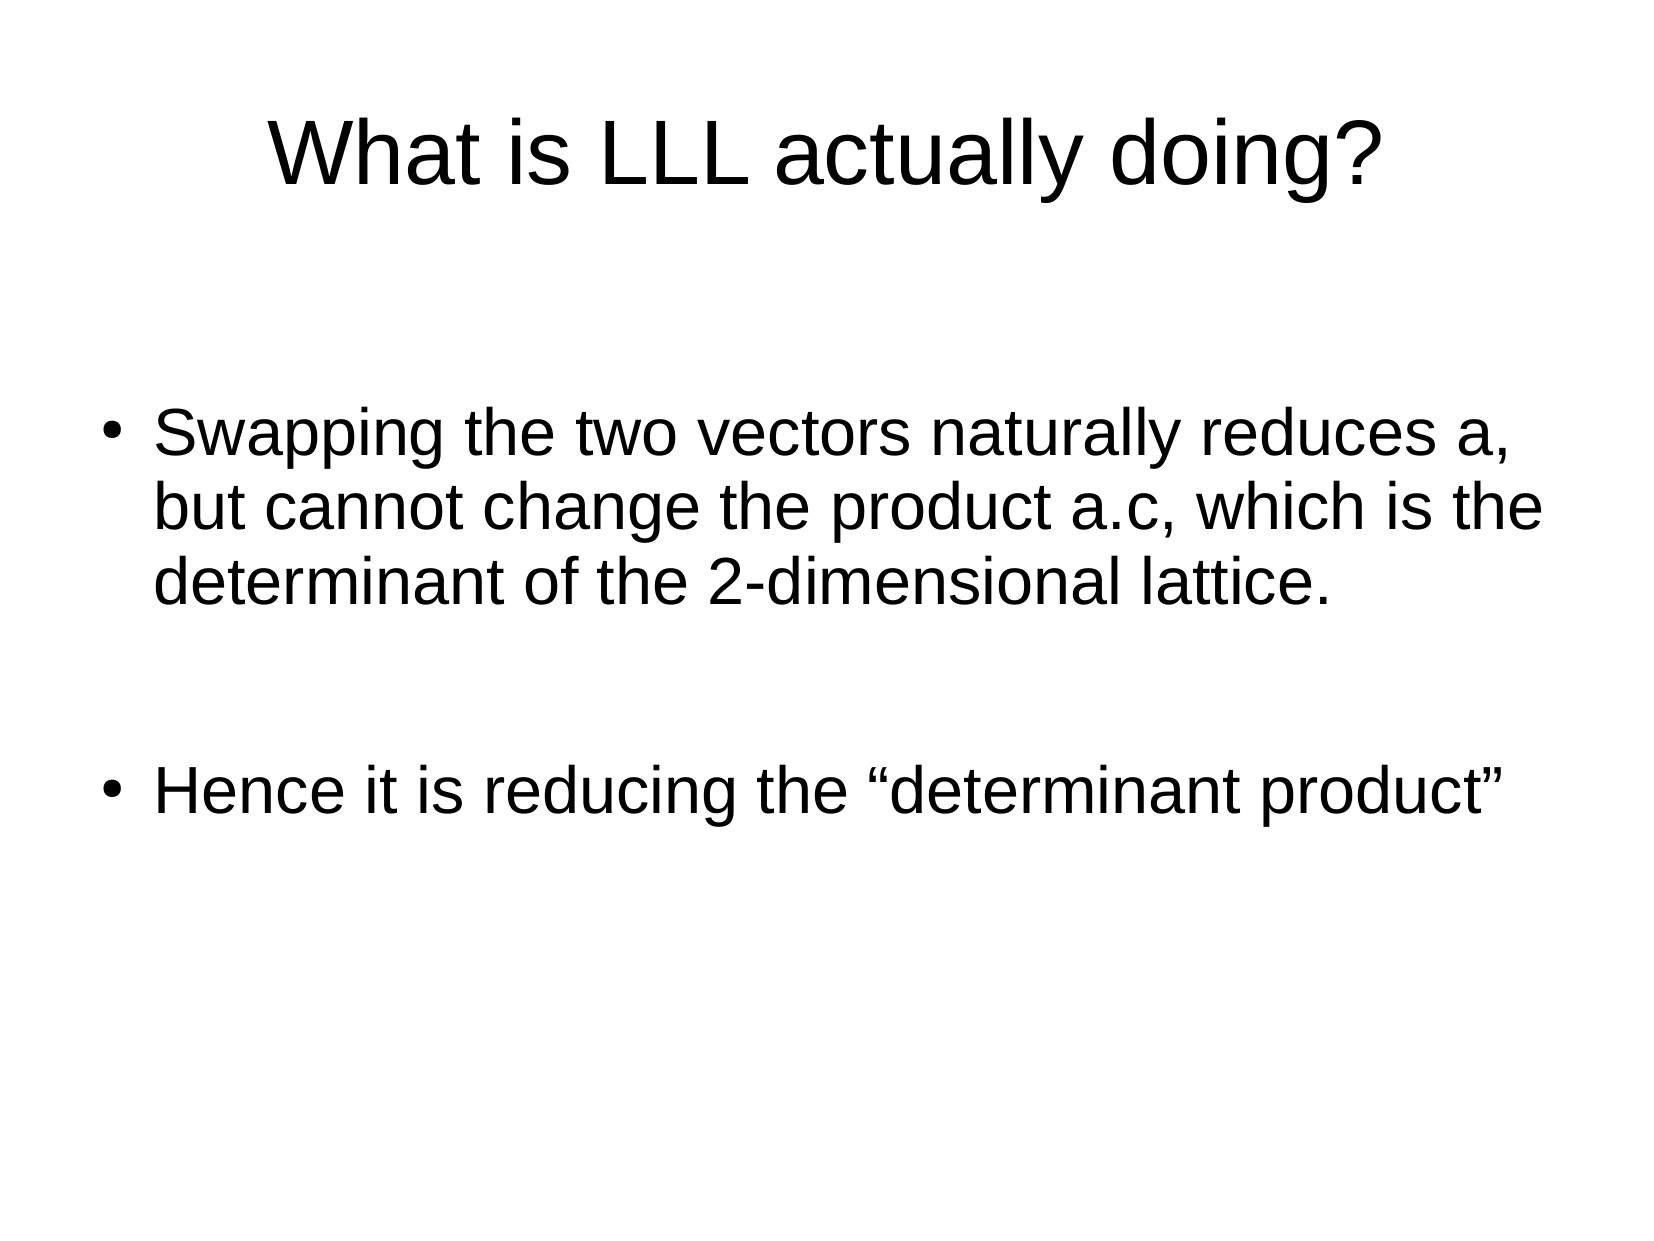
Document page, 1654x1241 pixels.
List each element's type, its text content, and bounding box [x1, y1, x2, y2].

list Swapping the two vectors naturally reduces a, but cannot change the product a.c, which is the determinant of the 2-dimensional lattice. Hence it is reducing the “determinant product” [82, 290, 1571, 1109]
title What is LLL actually doing? [82, 49, 1571, 257]
